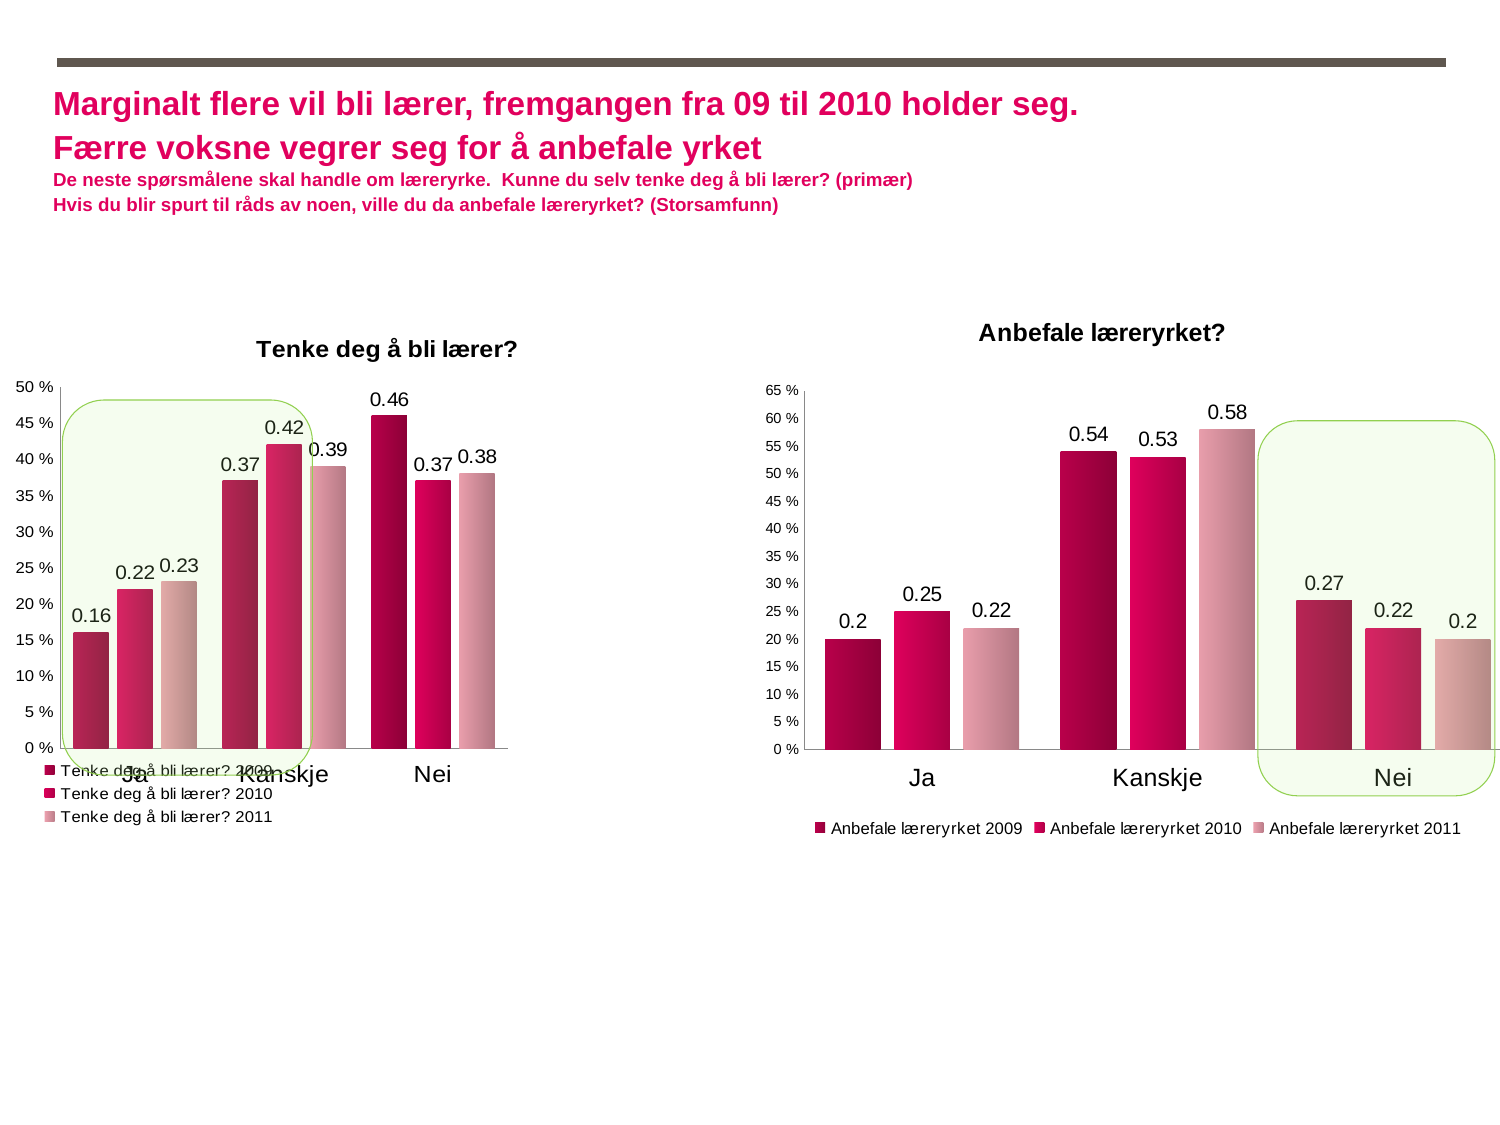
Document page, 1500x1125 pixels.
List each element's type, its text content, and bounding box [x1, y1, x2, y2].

text_box [62, 399, 313, 776]
chart [0, 312, 1500, 844]
text_box [1257, 420, 1495, 796]
title Marginalt flere vil bli lærer, fremgangen fra 09 til 2010 holder seg. Færre voksne vegrer seg for å anbefale yrket De neste spørsmålene skal handle om læreryrke. Kunne du selv tenke deg å bli lærer? (primær) Hvis du blir spurt til råds av noen, ville du da anbefale læreryrket? (Storsamfunn) [53, 78, 1185, 141]
